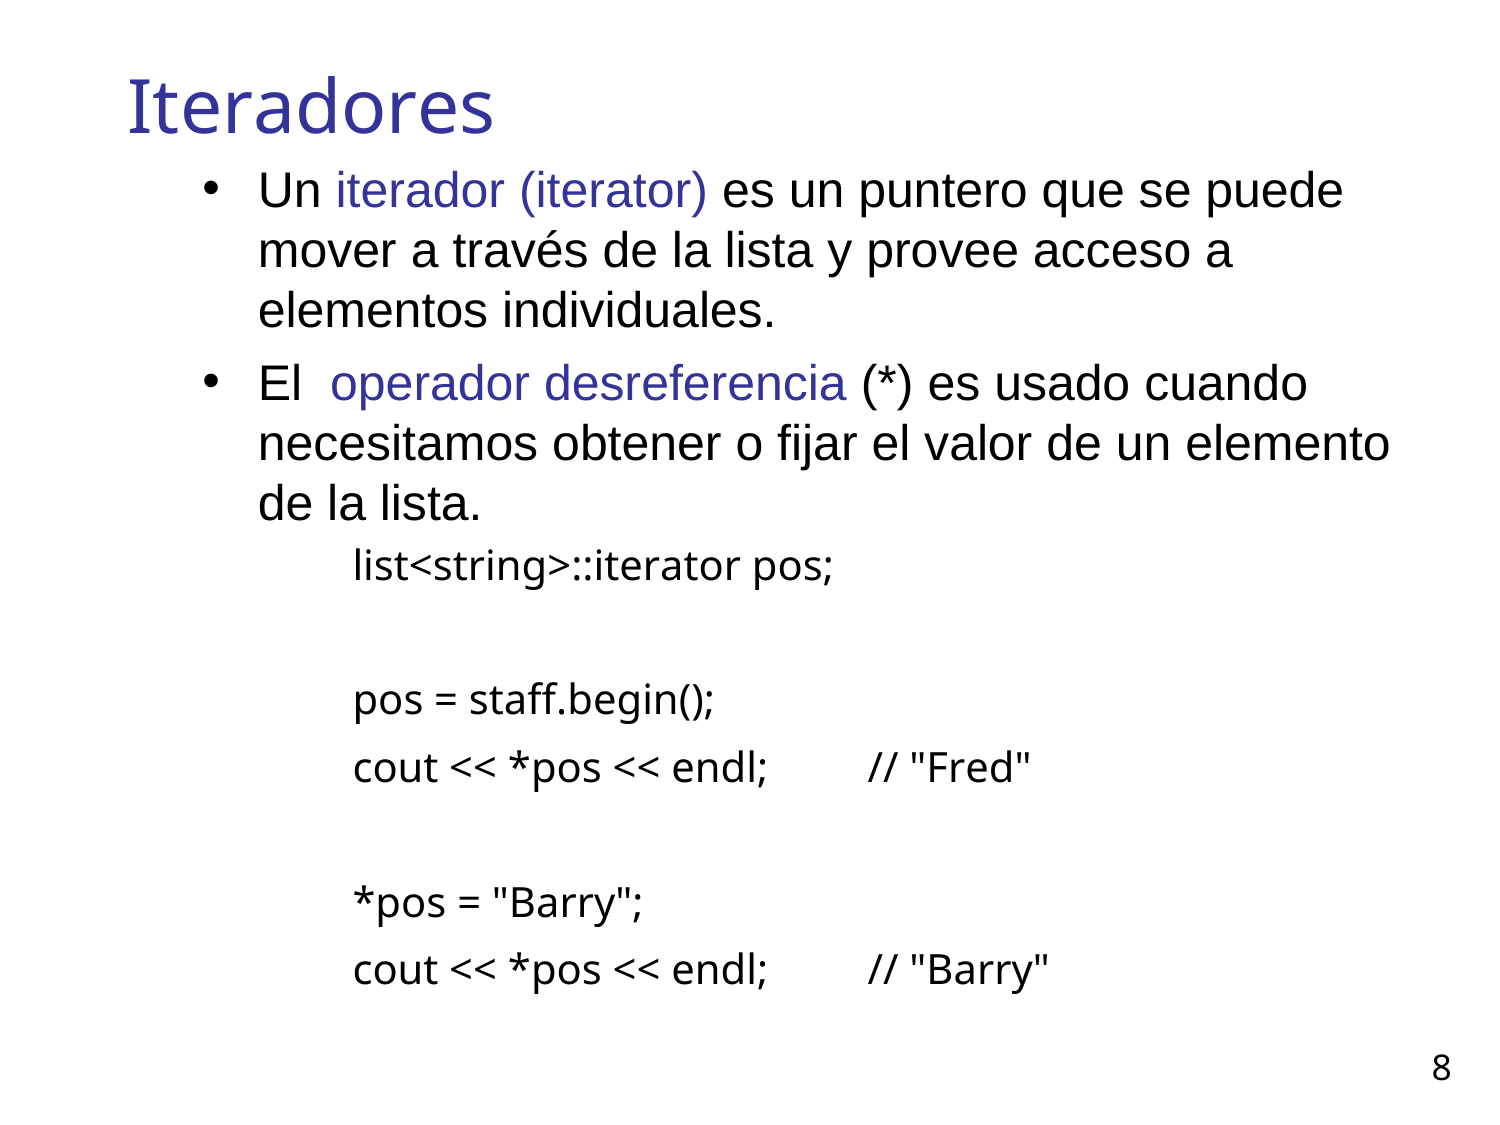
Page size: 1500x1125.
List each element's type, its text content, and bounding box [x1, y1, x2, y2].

list list<string>::iterator pos; pos = staff.begin(); cout << *pos << endl; // "Fred" *pos = "Barry"; cout << *pos << endl; // "Barry" [337, 528, 1388, 1088]
text_box Un iterador (iterator) es un puntero que se puede mover a través de la lista y provee acceso a elementos individuales. El operador desreferencia (*) es usado cuando necesitamos obtener o fijar el valor de un elemento de la lista. [187, 149, 1426, 538]
title Iteradores [112, 0, 1391, 163]
